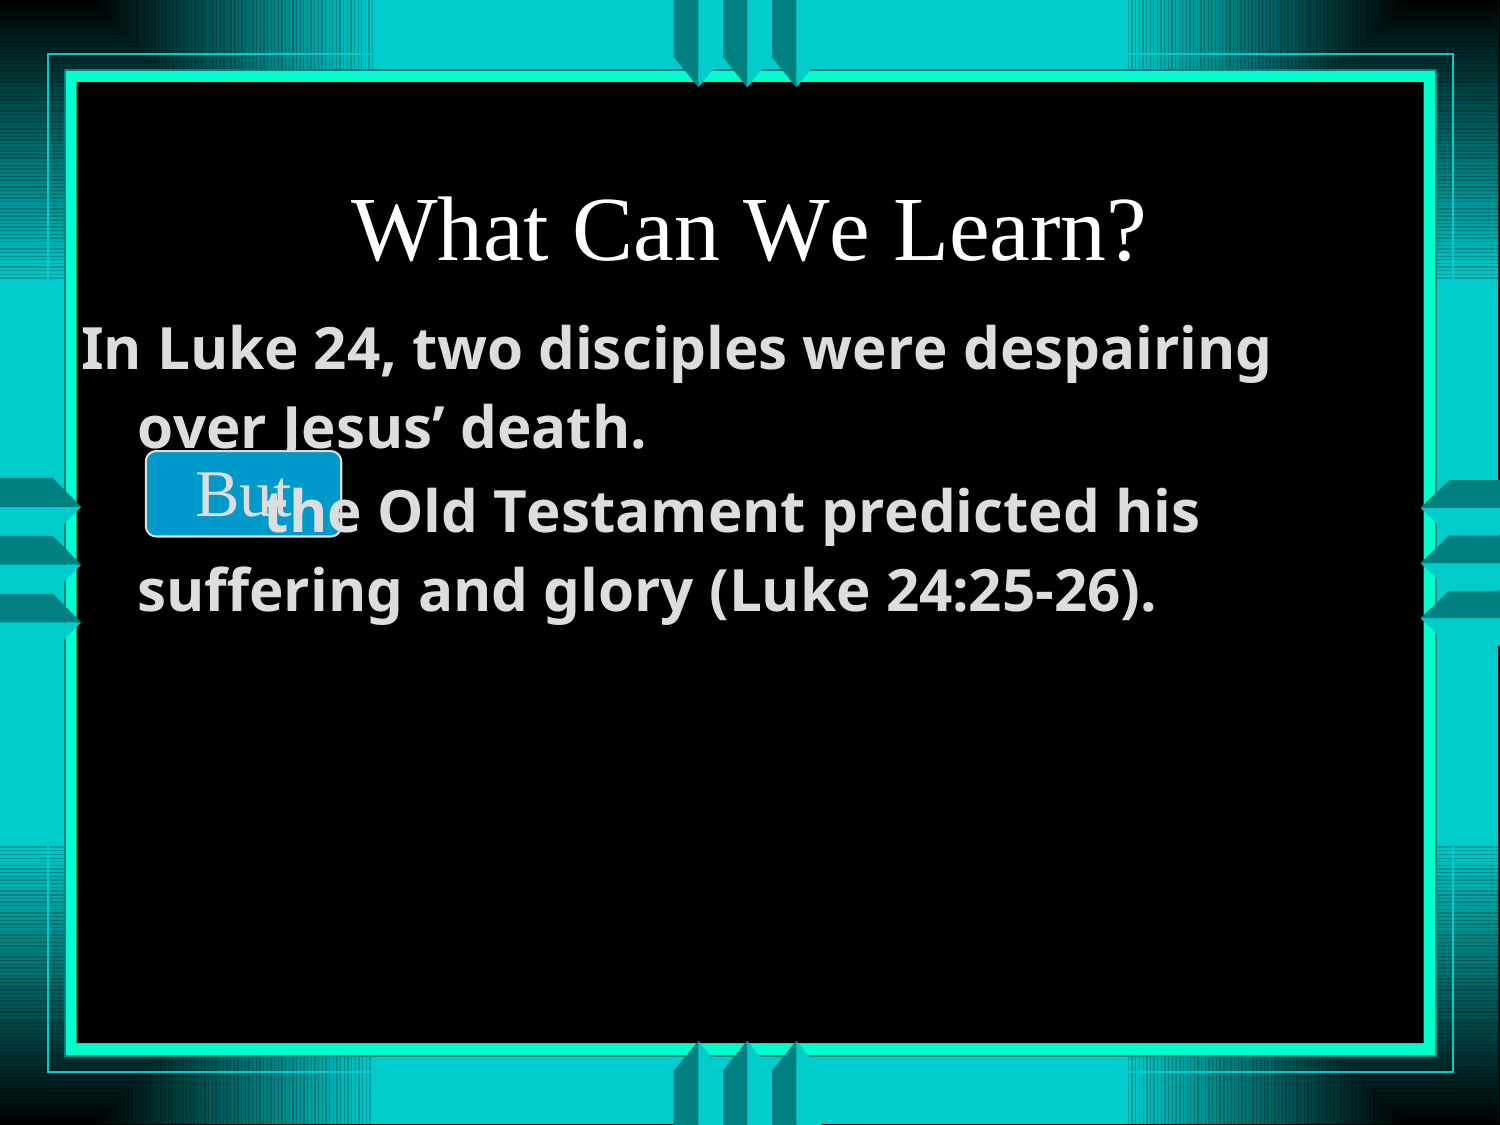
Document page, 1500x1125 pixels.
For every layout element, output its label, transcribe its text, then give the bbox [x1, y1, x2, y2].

text_box But [145, 451, 342, 462]
list In Luke 24, two disciples were despairing over Jesus’ death. [65, 299, 1422, 456]
title What Can We Learn? [112, 99, 1388, 288]
text_box the Old Testament predicted his suffering and glory (Luke 24:25-26). [65, 462, 1422, 700]
